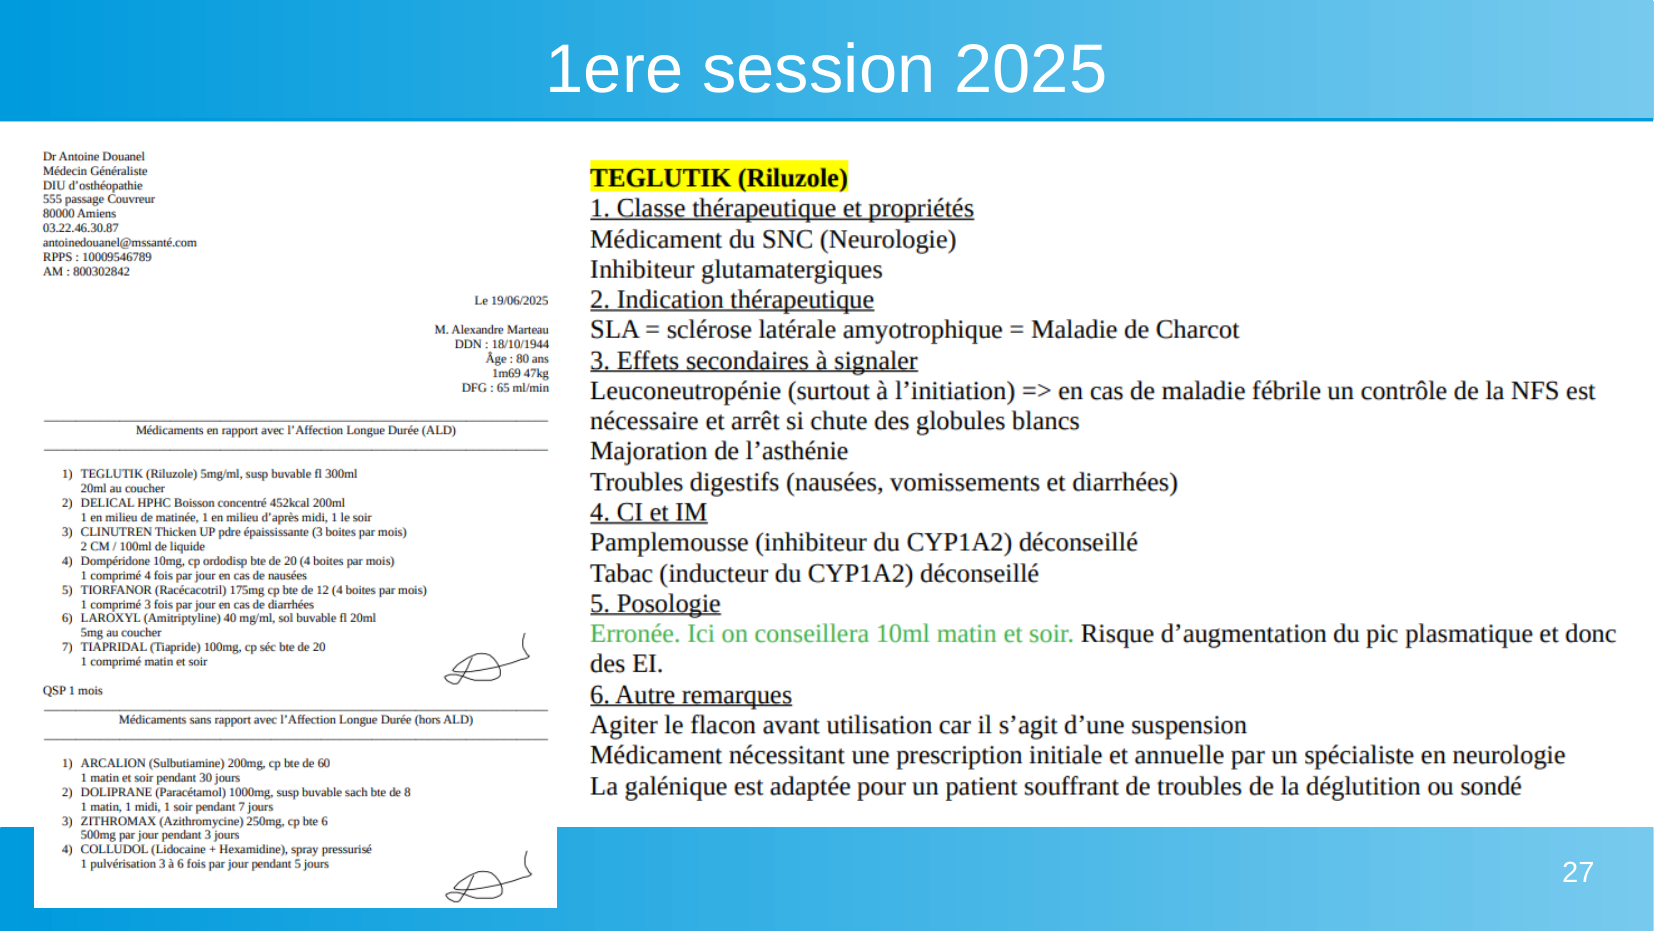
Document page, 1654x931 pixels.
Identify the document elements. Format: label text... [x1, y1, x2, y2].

title 1ere session 2025 [59, 29, 1595, 108]
picture [588, 159, 1622, 801]
picture [34, 146, 557, 908]
